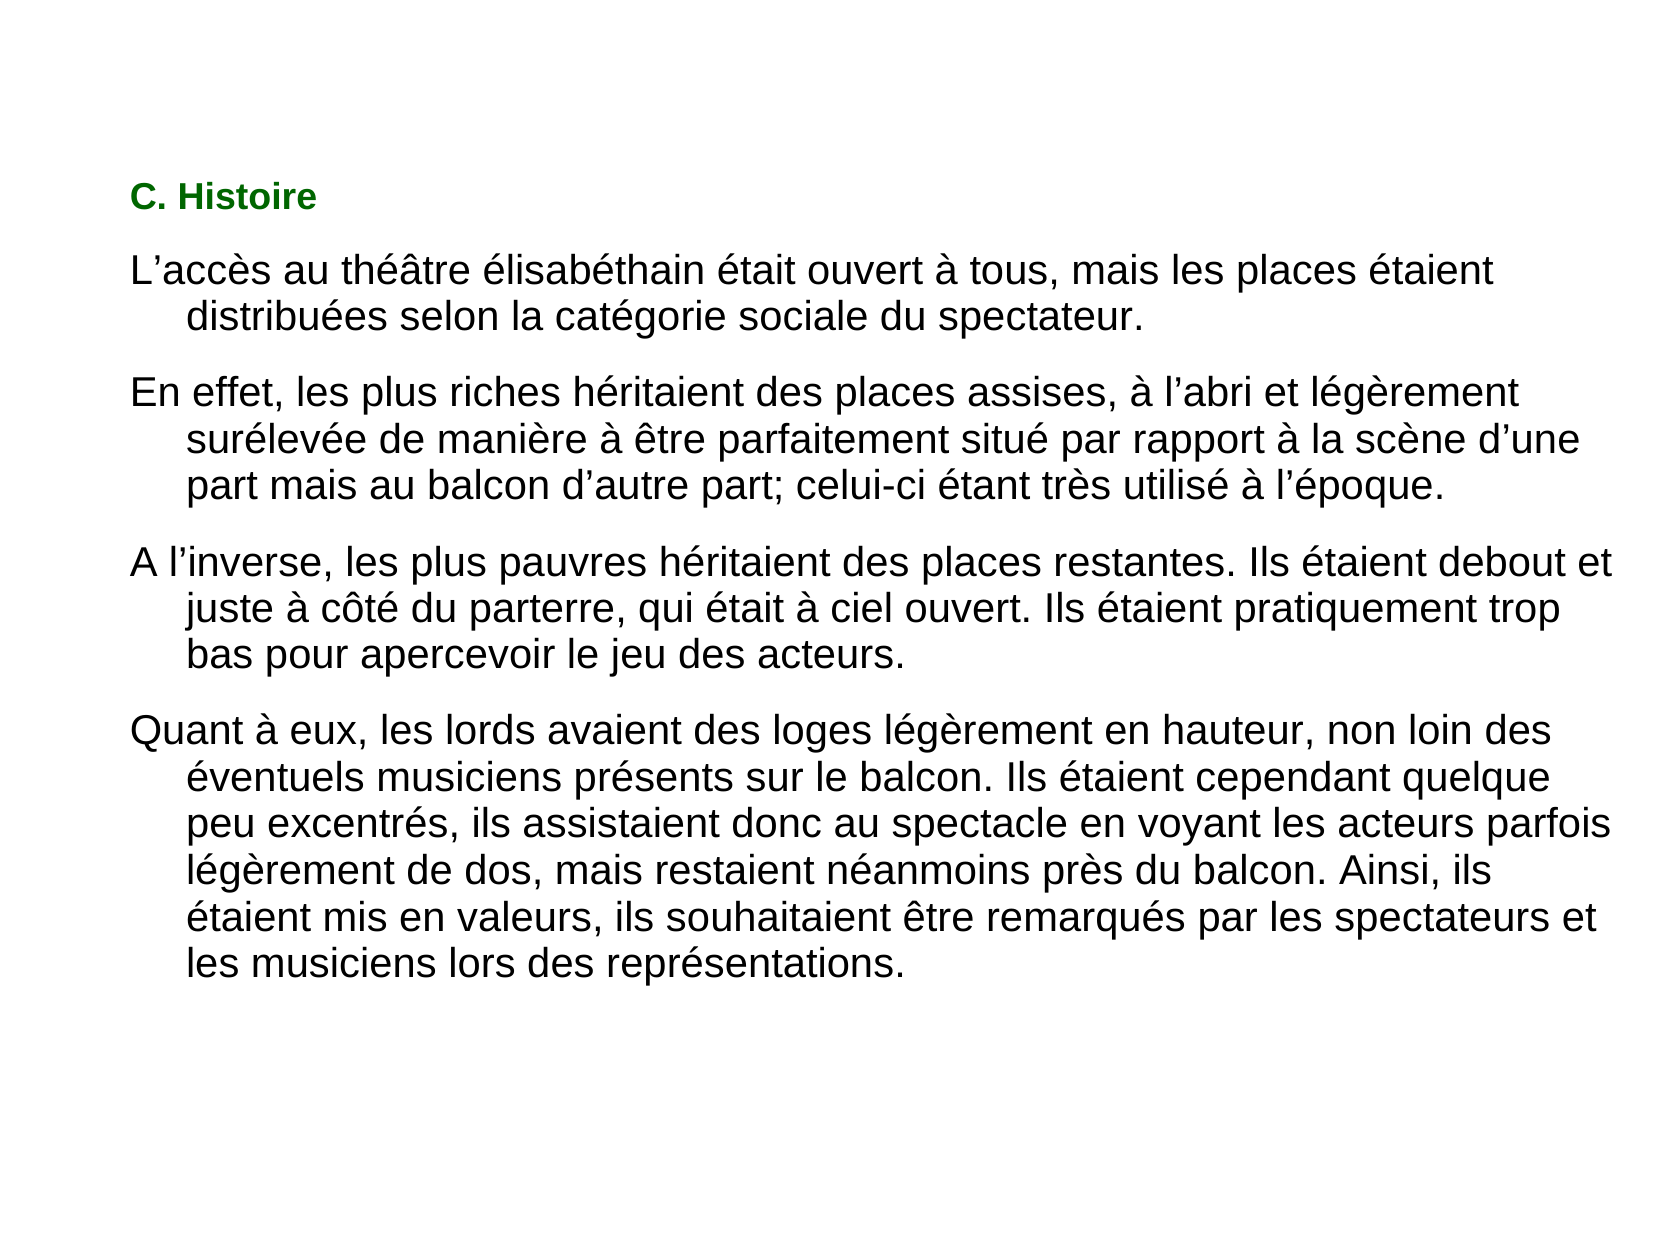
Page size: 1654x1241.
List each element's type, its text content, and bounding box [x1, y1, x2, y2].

list C. Histoire L’accès au théâtre élisabéthain était ouvert à tous, mais les places étaient distribuées selon la catégorie sociale du spectateur. En effet, les plus riches héritaient des places assises, à l’abri et légèrement surélevée de manière à être parfaitement situé par rapport à la scène d’une part mais au balcon d’autre part; celui-ci étant très utilisé à l’époque. A l’inverse, les plus pauvres héritaient des places restantes. Ils étaient debout et juste à côté du parterre, qui était à ciel ouvert. Ils étaient pratiquement trop bas pour apercevoir le jeu des acteurs. Quant à eux, les lords avaient des loges légèrement en hauteur, non loin des éventuels musiciens présents sur le balcon. Ils étaient cependant quelque peu excentrés, ils assistaient donc au spectacle en voyant les acteurs parfois légèrement de dos, mais restaient néanmoins près du balcon. Ainsi, ils étaient mis en valeurs, ils souhaitaient être remarqués par les spectateurs et les musiciens lors des représentations. [129, 171, 1618, 1241]
